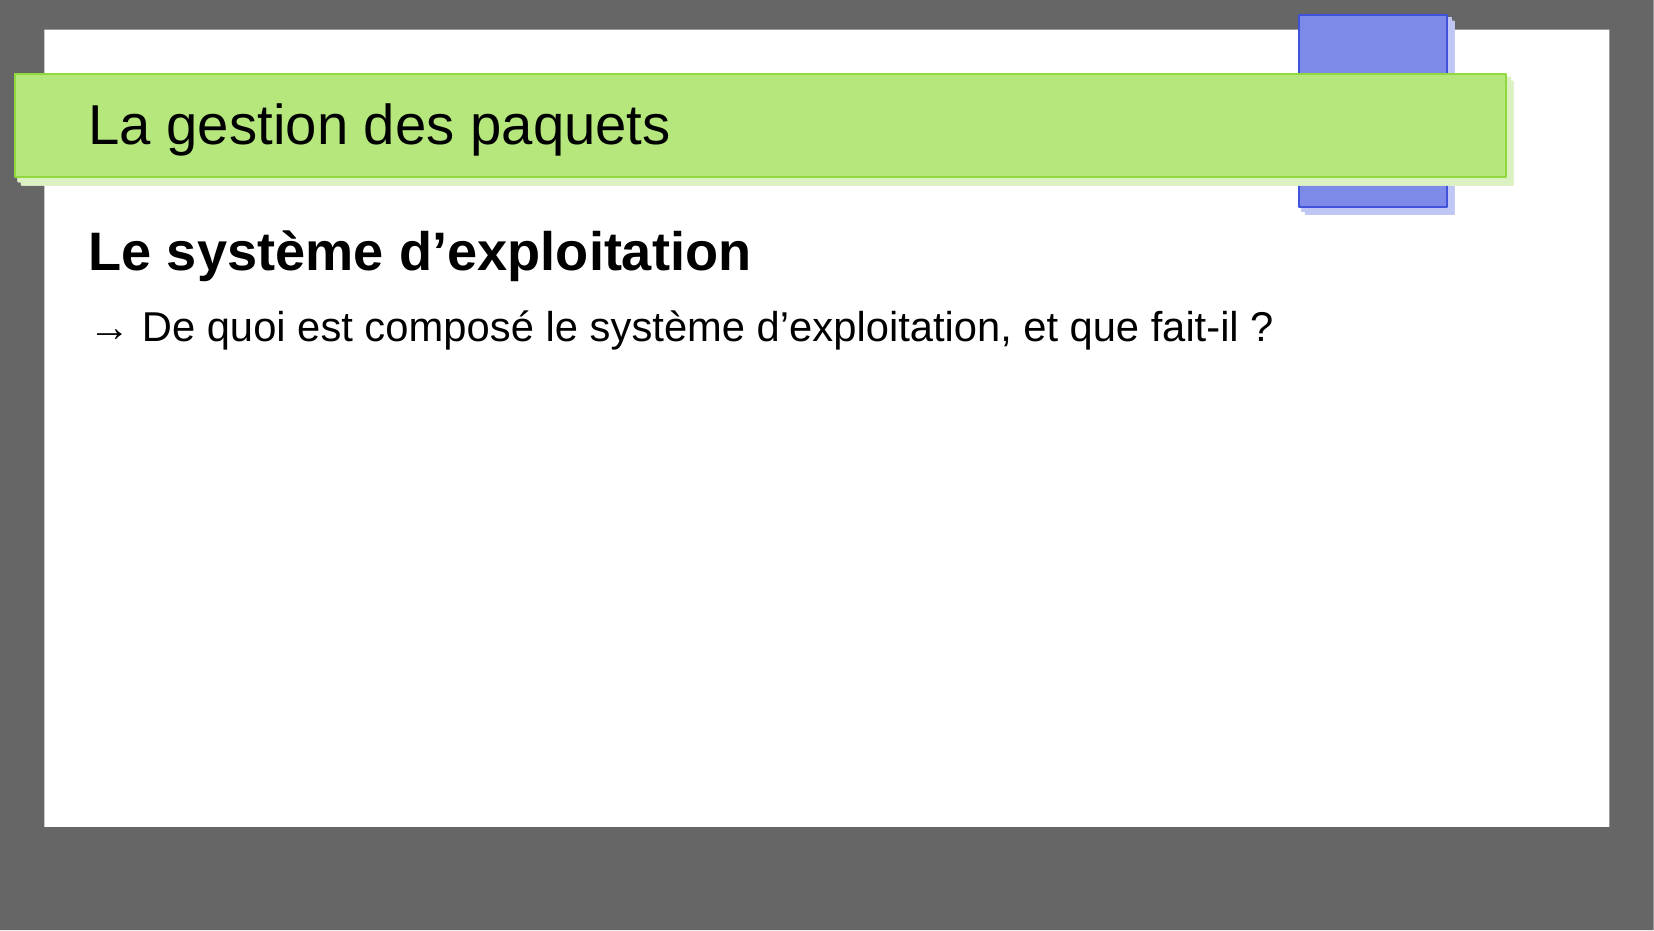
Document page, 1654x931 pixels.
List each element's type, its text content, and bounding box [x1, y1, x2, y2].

title La gestion des paquets [88, 73, 1506, 178]
list Le système d’exploitation → De quoi est composé le système d’exploitation, et que fait-il ? [88, 221, 1565, 813]
